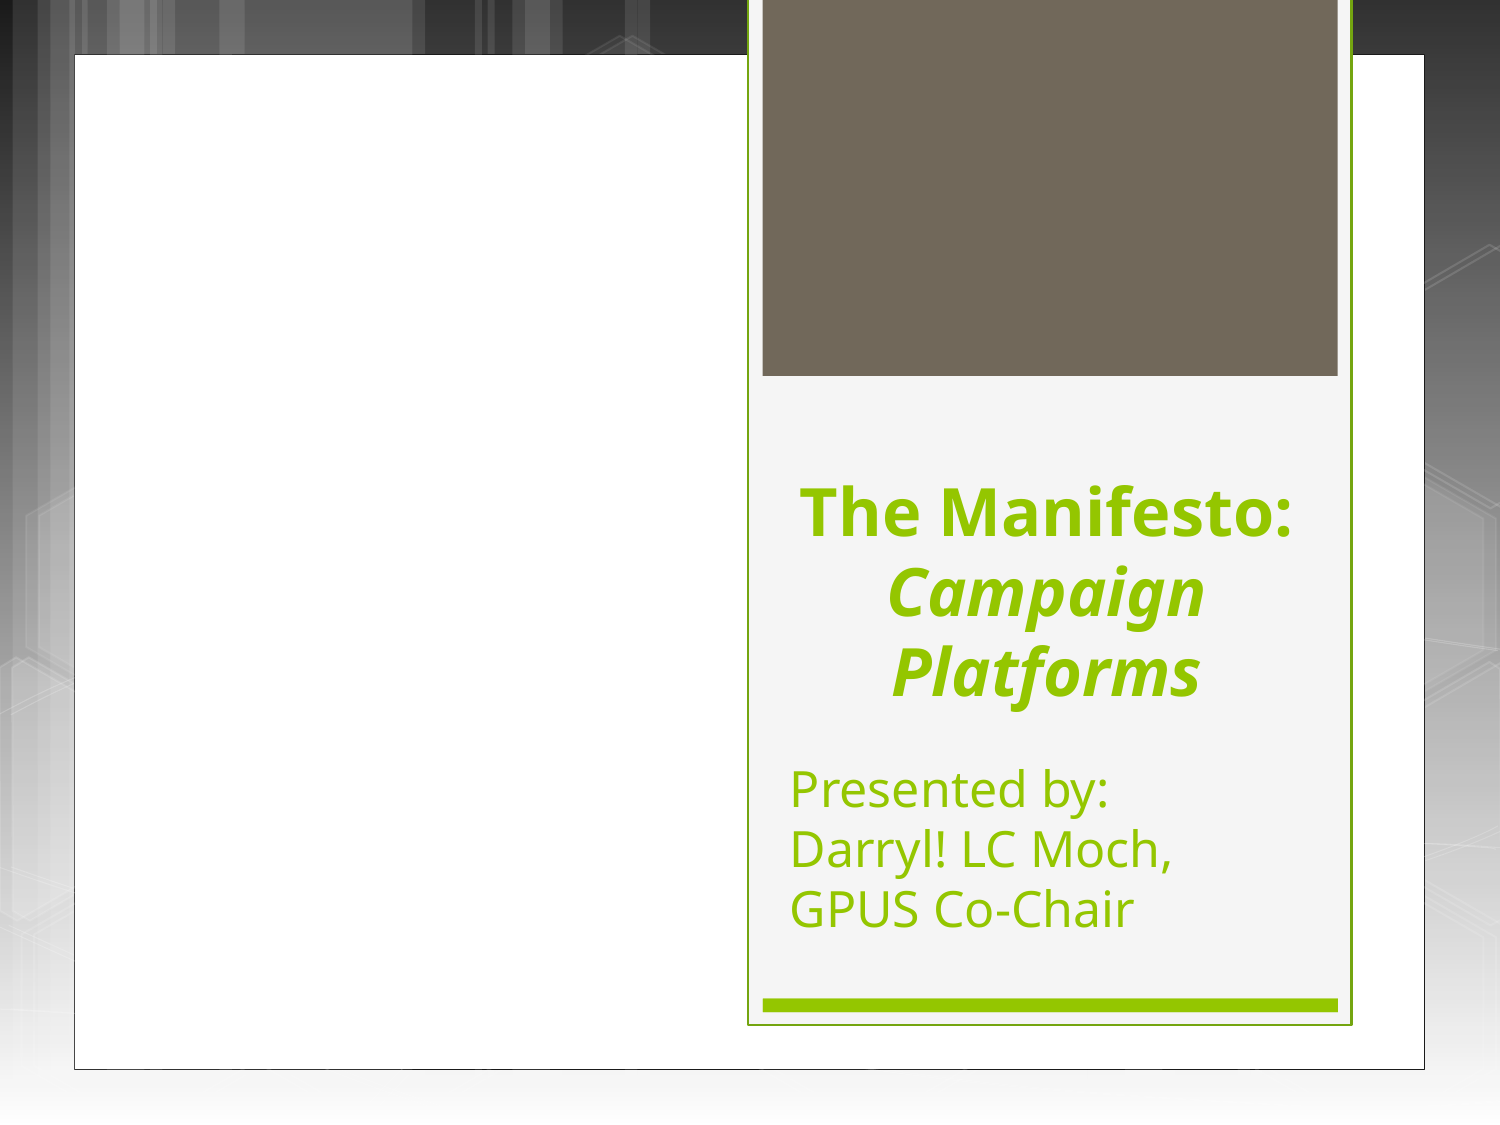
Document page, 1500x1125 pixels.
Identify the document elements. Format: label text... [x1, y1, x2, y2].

subtitle Presented by: Darryl! LC Moch, GPUS Co-Chair [774, 750, 1318, 957]
title The Manifesto: Campaign Platforms [774, 462, 1319, 742]
